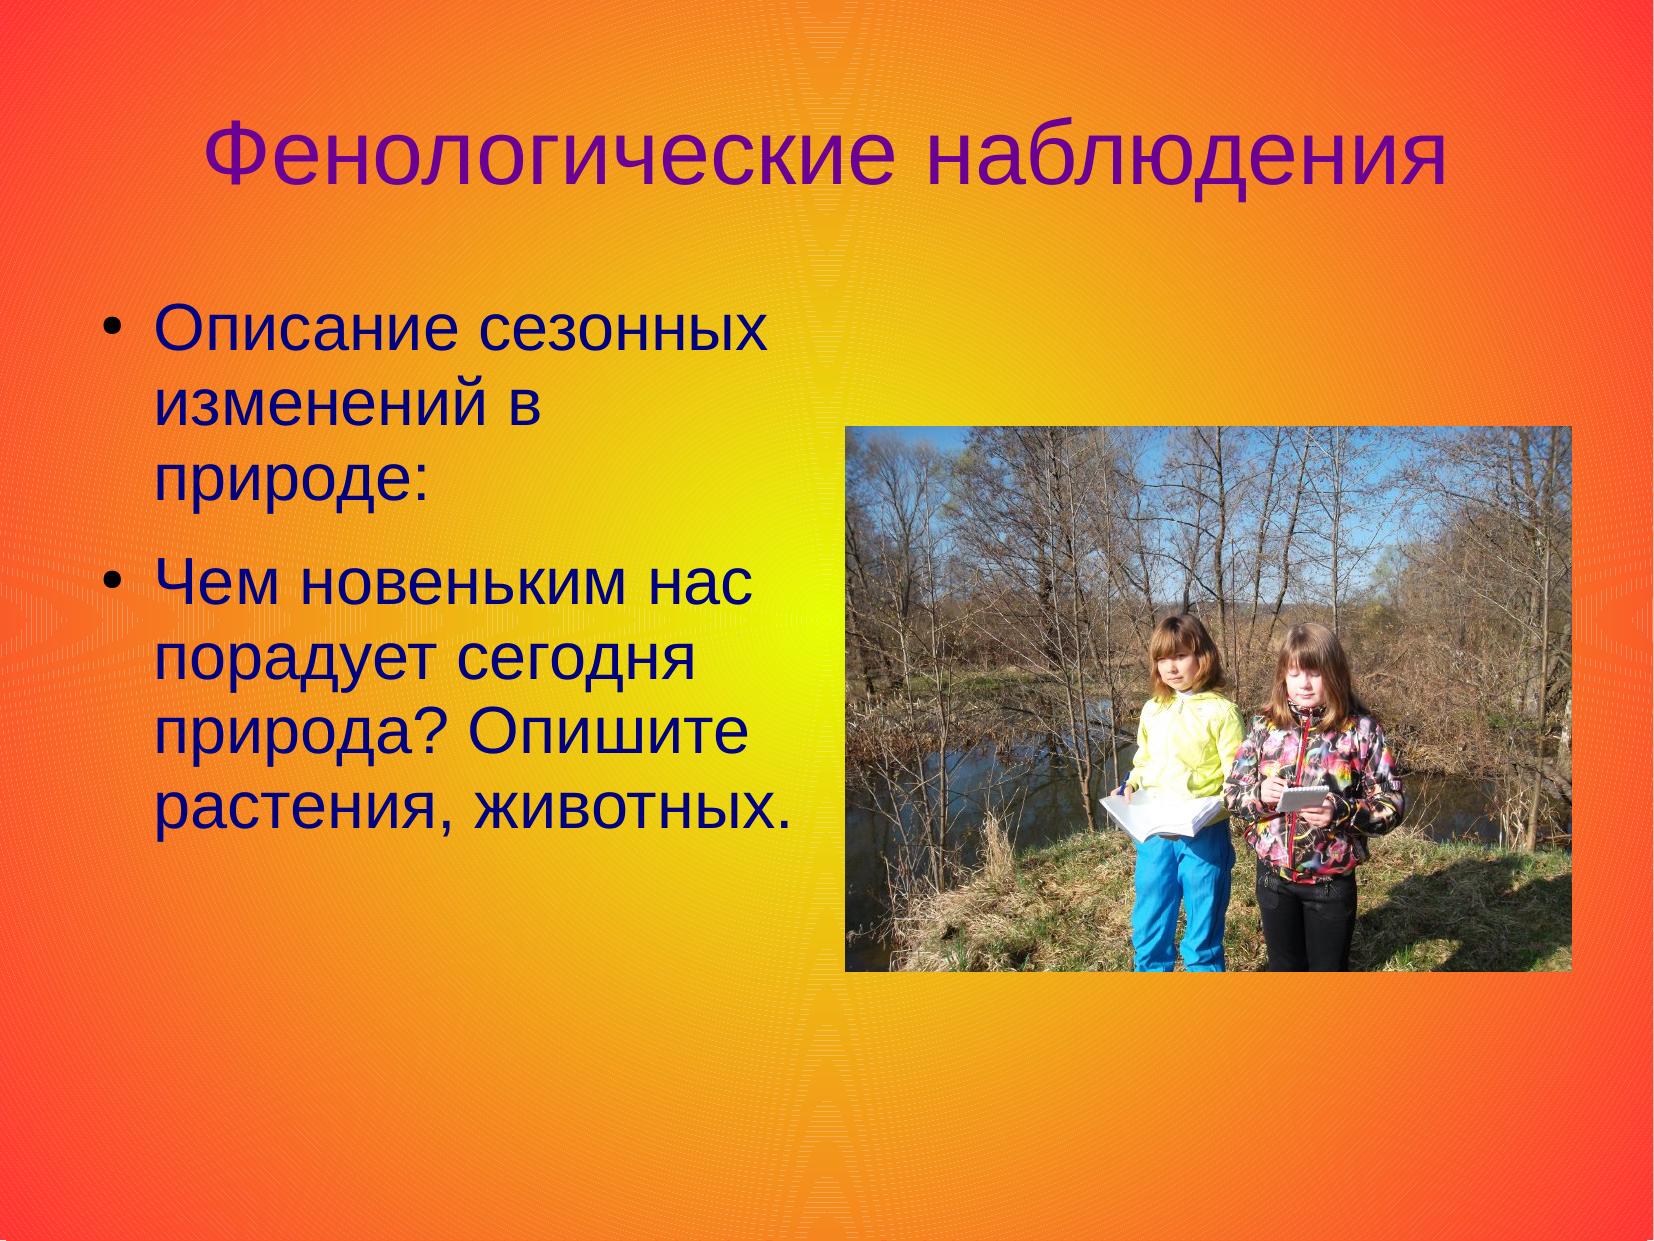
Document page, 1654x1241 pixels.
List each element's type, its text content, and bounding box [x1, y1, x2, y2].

title Фенологические наблюдения [82, 49, 1571, 257]
picture [845, 426, 1572, 972]
list Описание сезонных изменений в природе: Чем новеньким нас порадует сегодня природа? Опишите растения, животных. [82, 290, 809, 1109]
